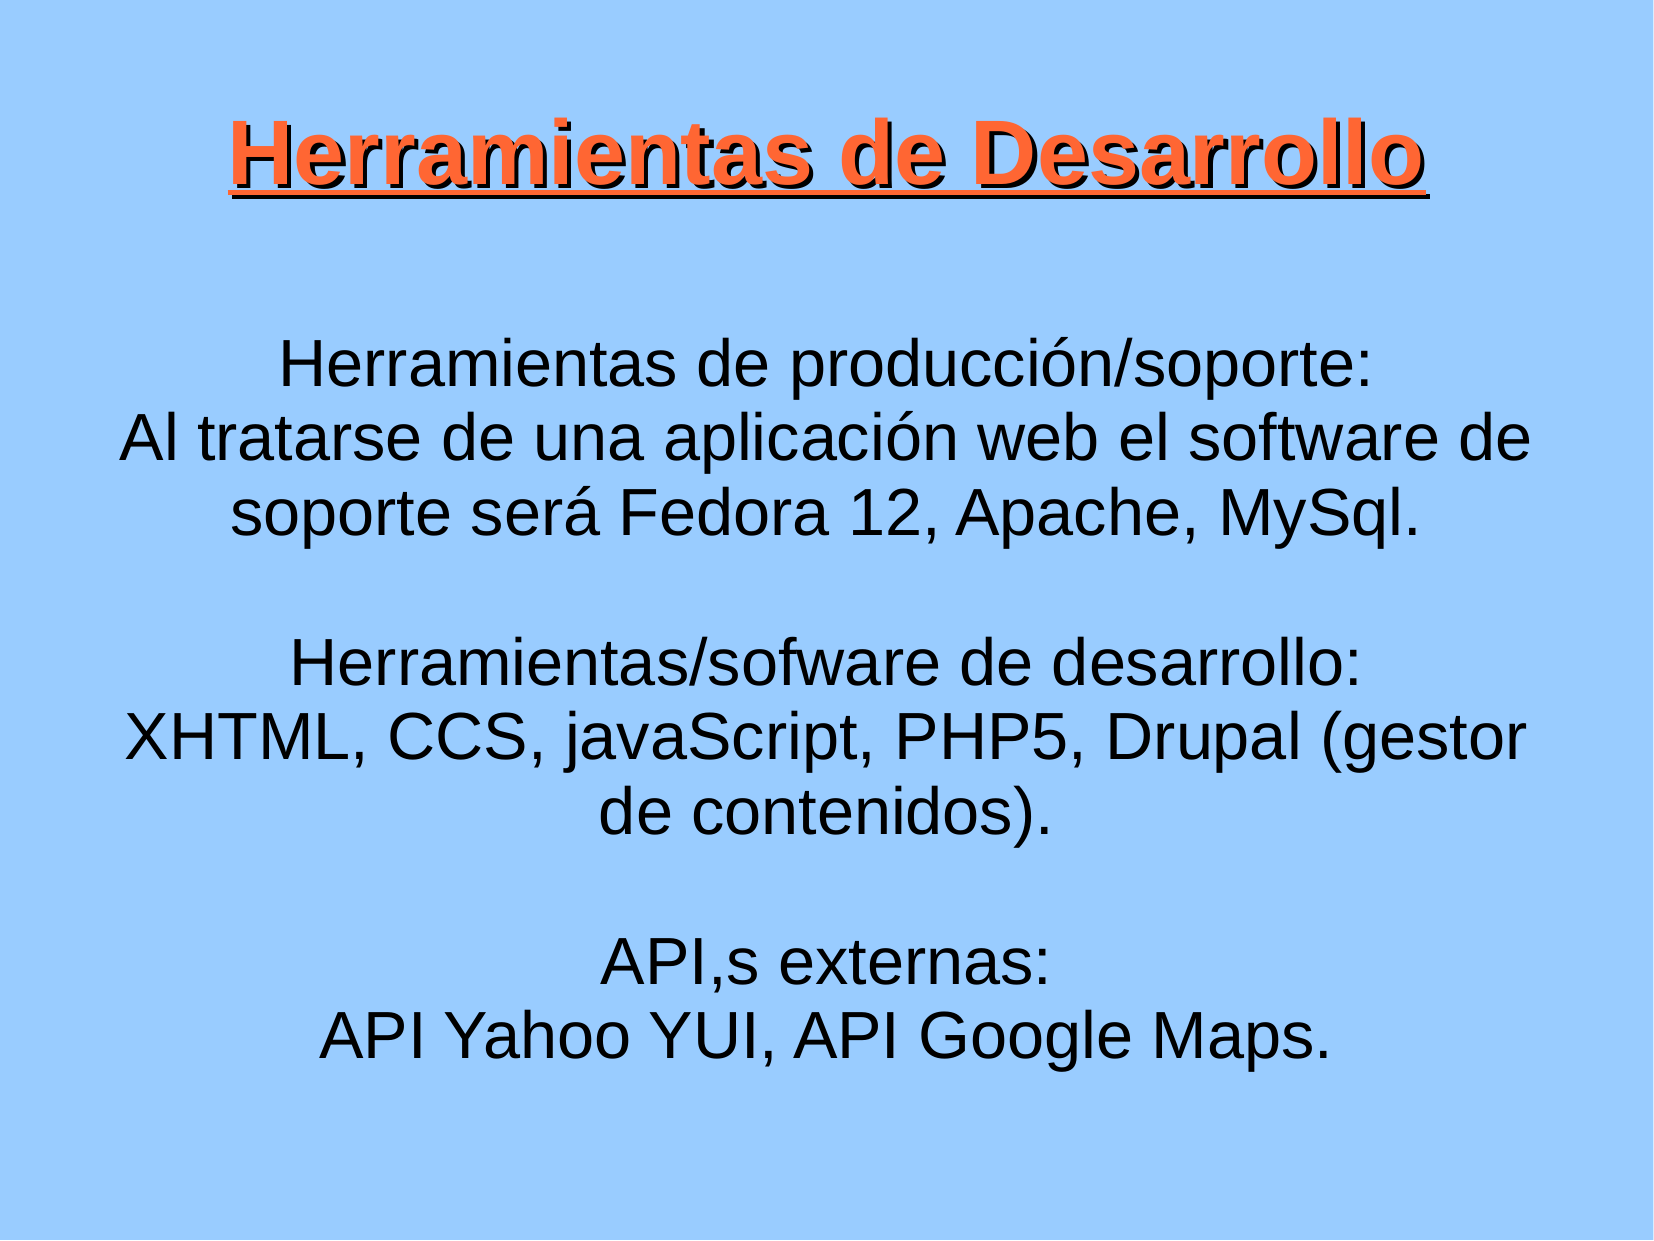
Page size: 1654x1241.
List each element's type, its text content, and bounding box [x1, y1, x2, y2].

title Herramientas de Desarrollo [82, 49, 1571, 257]
subtitle Herramientas de producción/soporte: Al tratarse de una aplicación web el software de soporte será Fedora 12, Apache, MySql. Herramientas/sofware de desarrollo: XHTML, CCS, javaScript, PHP5, Drupal (gestor de contenidos). API,s externas: API Yahoo YUI, API Google Maps. [82, 290, 1571, 1109]
